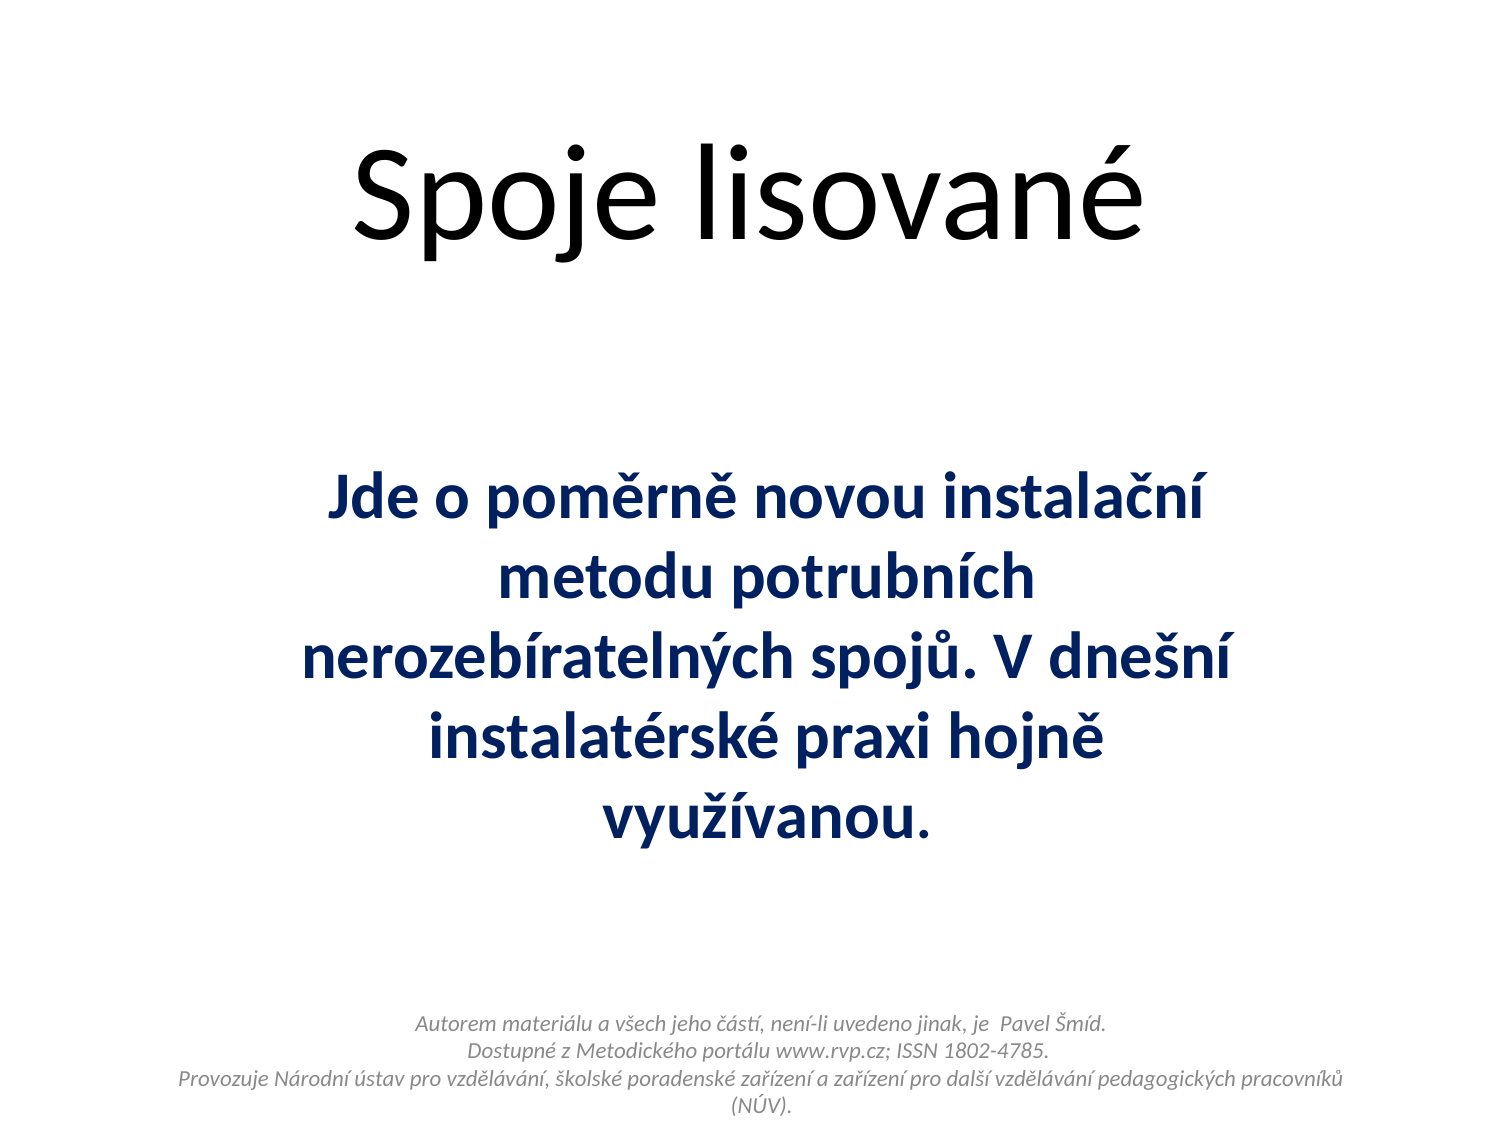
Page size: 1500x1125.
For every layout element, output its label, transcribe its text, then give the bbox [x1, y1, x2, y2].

text_box Autorem materiálu a všech jeho částí, není-li uvedeno jinak, je Pavel Šmíd. Dostupné z Metodického portálu www.rvp.cz; ISSN 1802-4785. Provozuje Národní ústav pro vzdělávání, školské poradenské zařízení a zařízení pro další vzdělávání pedagogických pracovníků (NÚV). [147, 1046, 1377, 1107]
title Spoje lisované [112, 94, 1388, 510]
text_box Jde o poměrně novou instalační metodu potrubních nerozebíratelných spojů. V dnešní instalatérské praxi hojně využívanou. [242, 444, 1293, 860]
